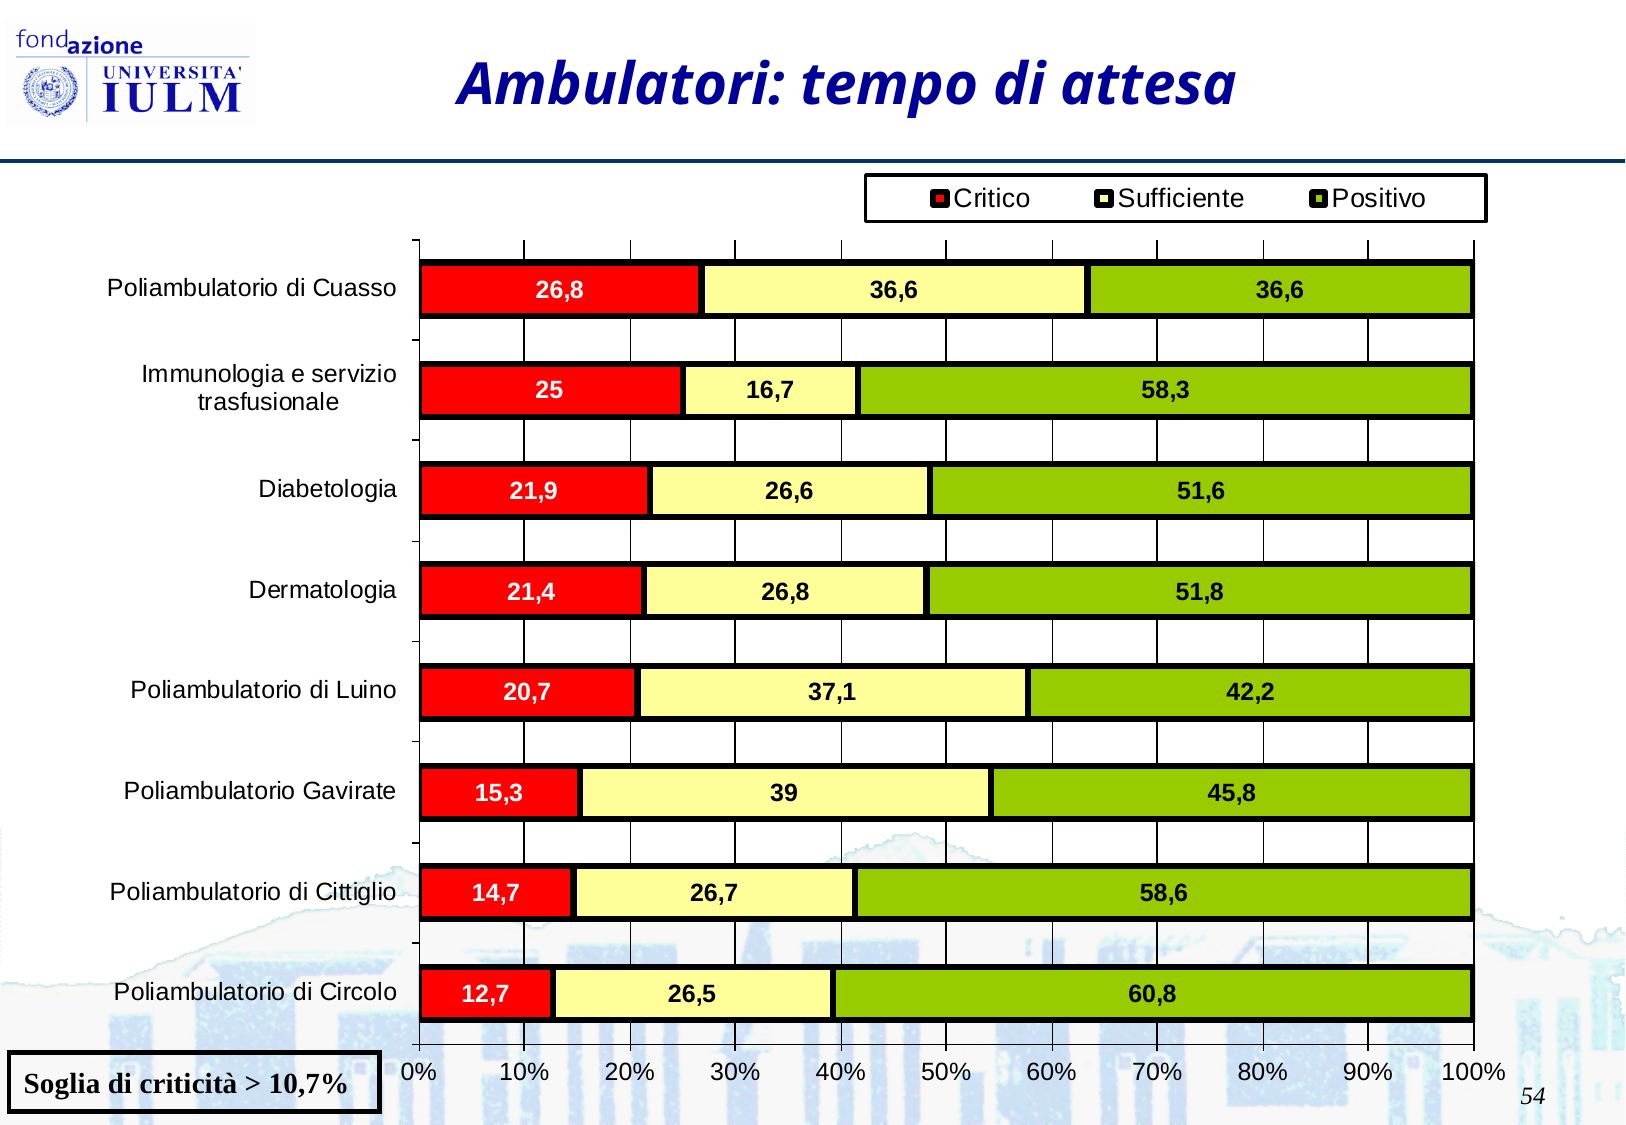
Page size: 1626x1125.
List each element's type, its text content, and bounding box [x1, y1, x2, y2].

text_box Soglia di criticità > 10,7% [9, 1052, 380, 1112]
picture [5, 19, 256, 127]
text_box Ambulatori: tempo di attesa [304, 18, 1392, 144]
picture [81, 162, 1544, 1121]
